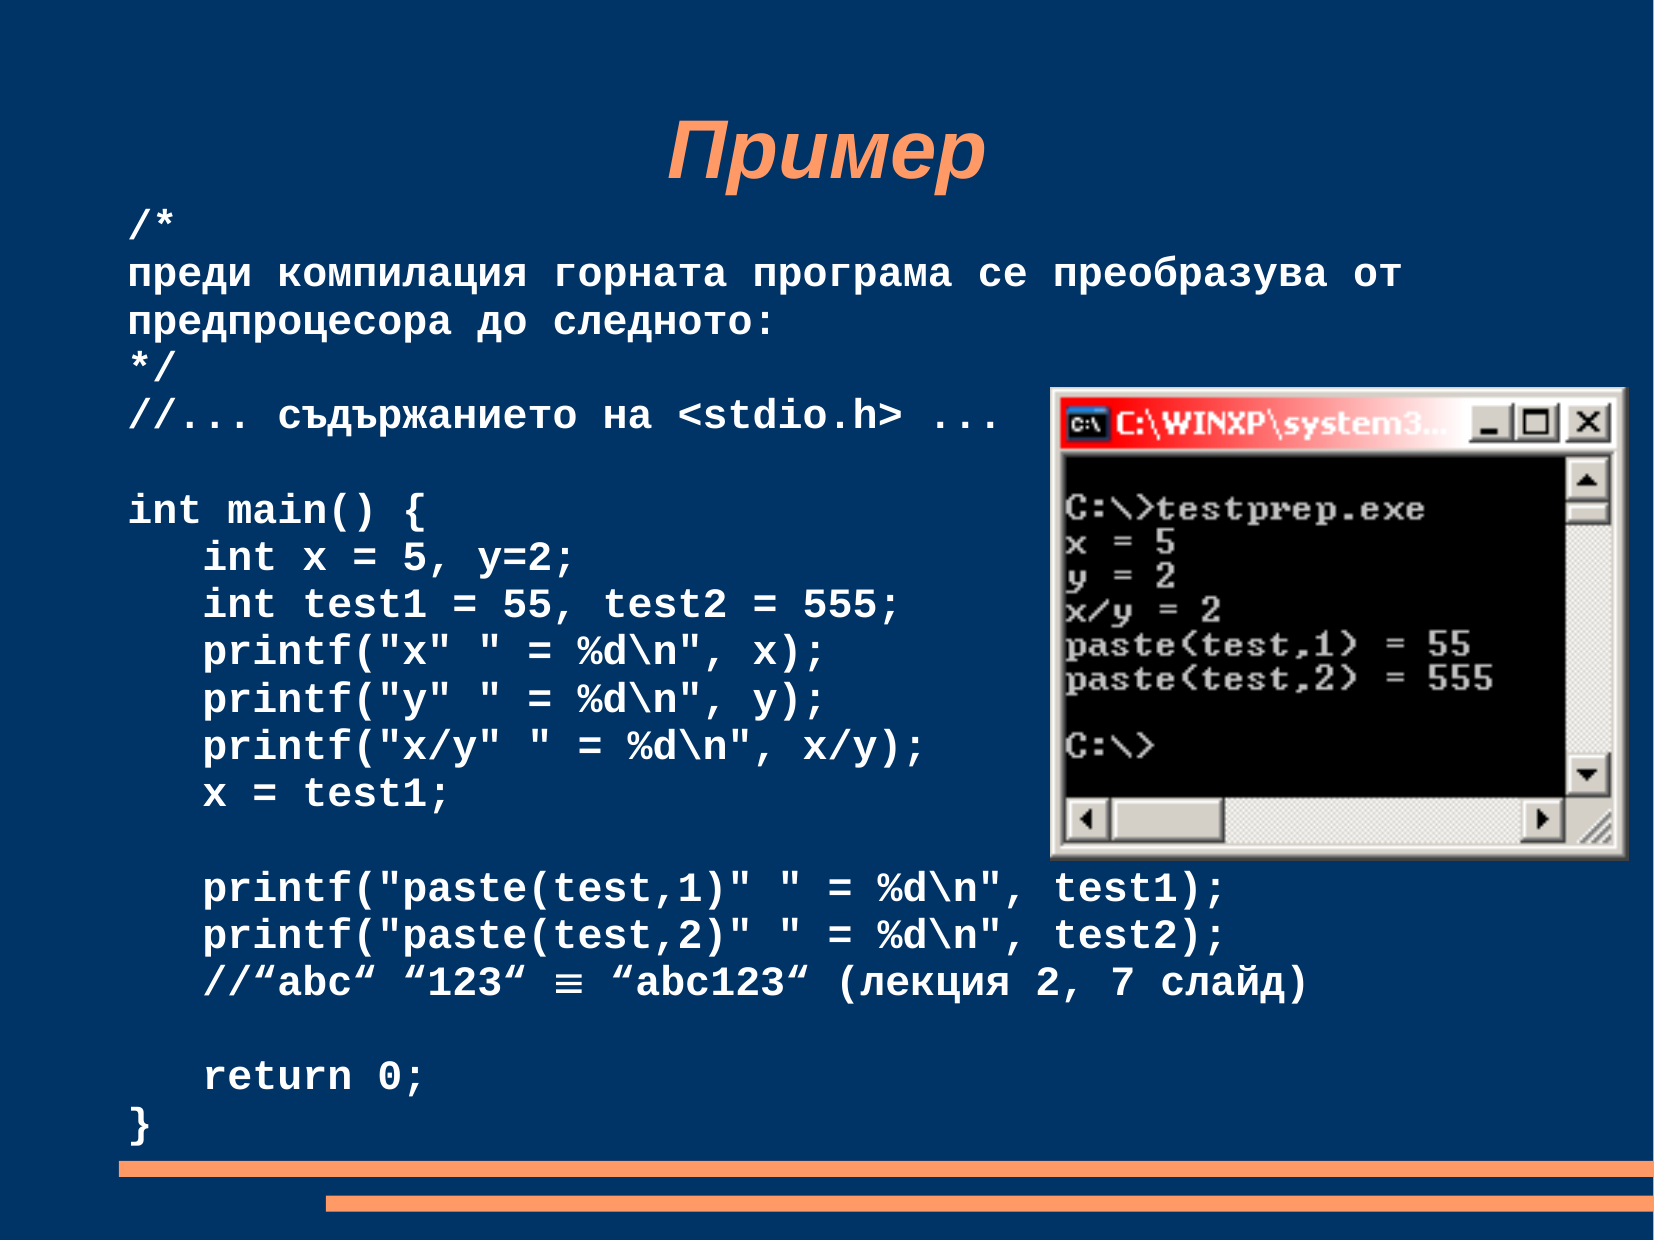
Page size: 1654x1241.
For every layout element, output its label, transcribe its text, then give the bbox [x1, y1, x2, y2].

picture [1050, 387, 1629, 861]
text_box /* преди компилация горната програма се преобразува от предпроцесора до следното: */ //... съдържанието на <stdio.h> ... int main() { int x = 5, y=2; int test1 = 55, test2 = 555; printf("x" " = %d\n", x); printf("y" " = %d\n", y); printf("x/y" " = %d\n", x/y); x = test1; printf("paste(test,1)" " = %d\n", test1); printf("paste(test,2)" " = %d\n", test2); //“abc“ “123“  “abc123“ (лекция 2, 7 слайд) return 0; } [112, 197, 1654, 1223]
title Пример [121, 46, 1534, 197]
